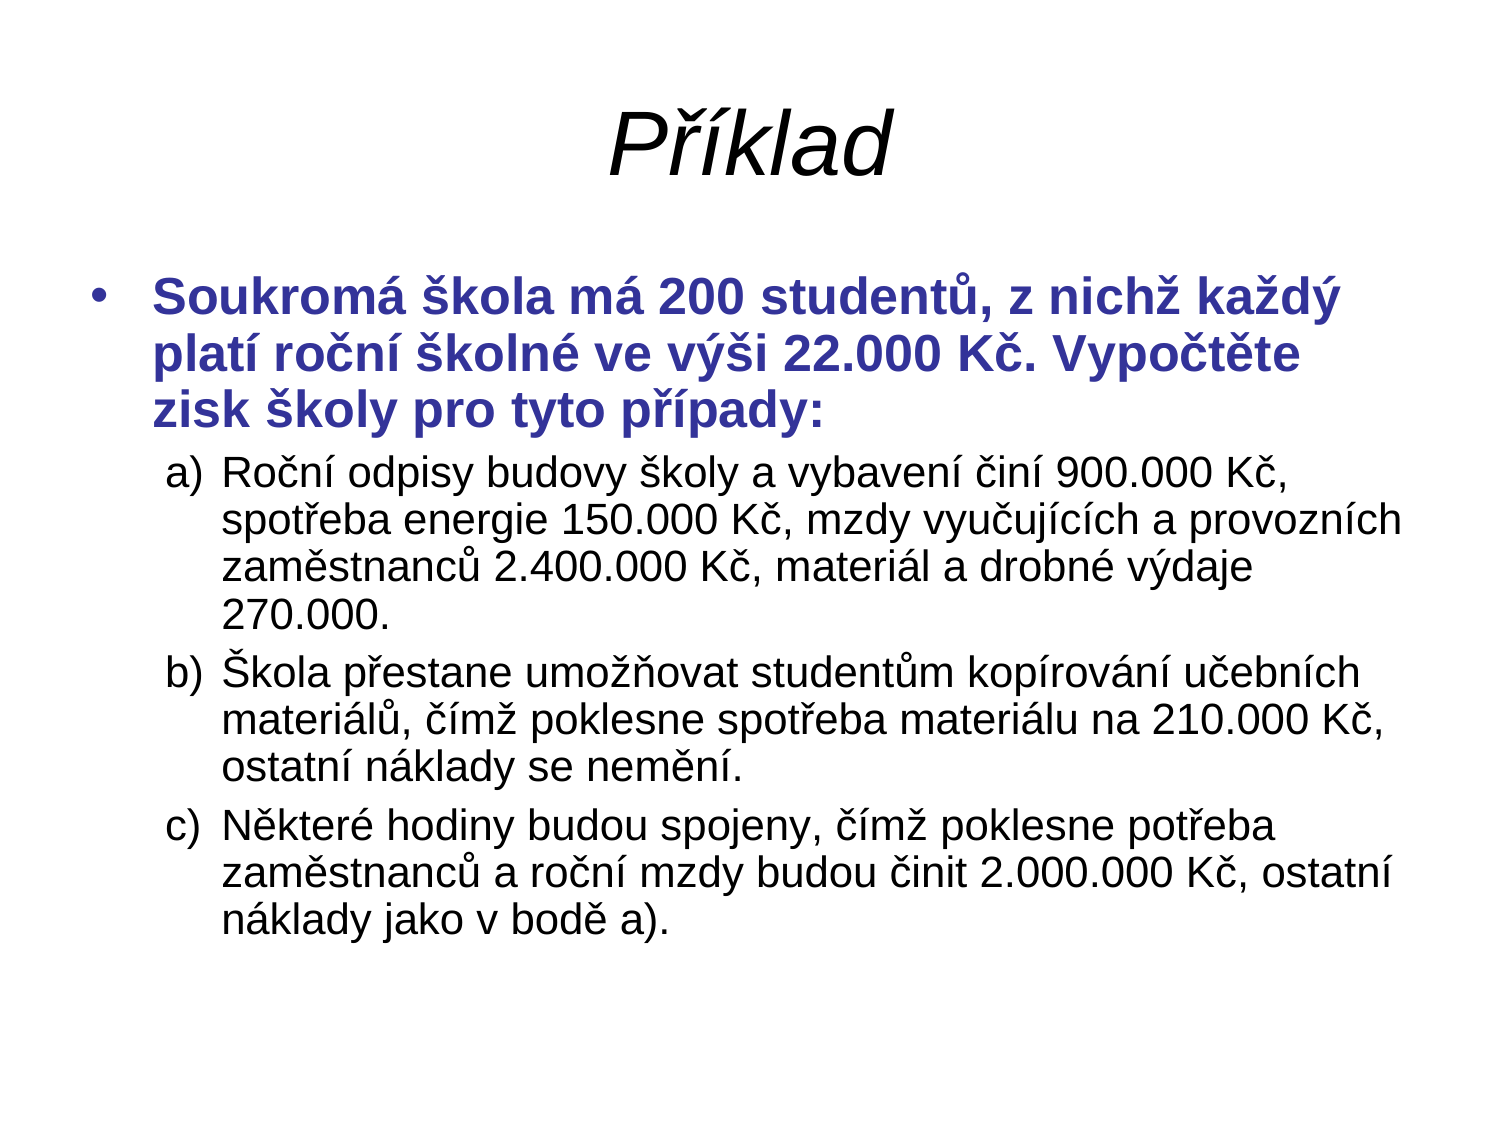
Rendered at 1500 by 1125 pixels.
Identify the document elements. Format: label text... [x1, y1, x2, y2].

list Soukromá škola má 200 studentů, z nichž každý platí roční školné ve výši 22.000 Kč. Vypočtěte zisk školy pro tyto případy: Roční odpisy budovy školy a vybavení činí 900.000 Kč, spotřeba energie 150.000 Kč, mzdy vyučujících a provozních zaměstnanců 2.400.000 Kč, materiál a drobné výdaje 270.000. Škola přestane umožňovat studentům kopírování učebních materiálů, čímž poklesne spotřeba materiálu na 210.000 Kč, ostatní náklady se nemění. Některé hodiny budou spojeny, čímž poklesne potřeba zaměstnanců a roční mzdy budou činit 2.000.000 Kč, ostatní náklady jako v bodě a). [75, 262, 1426, 1092]
title Příklad [75, 45, 1426, 233]
